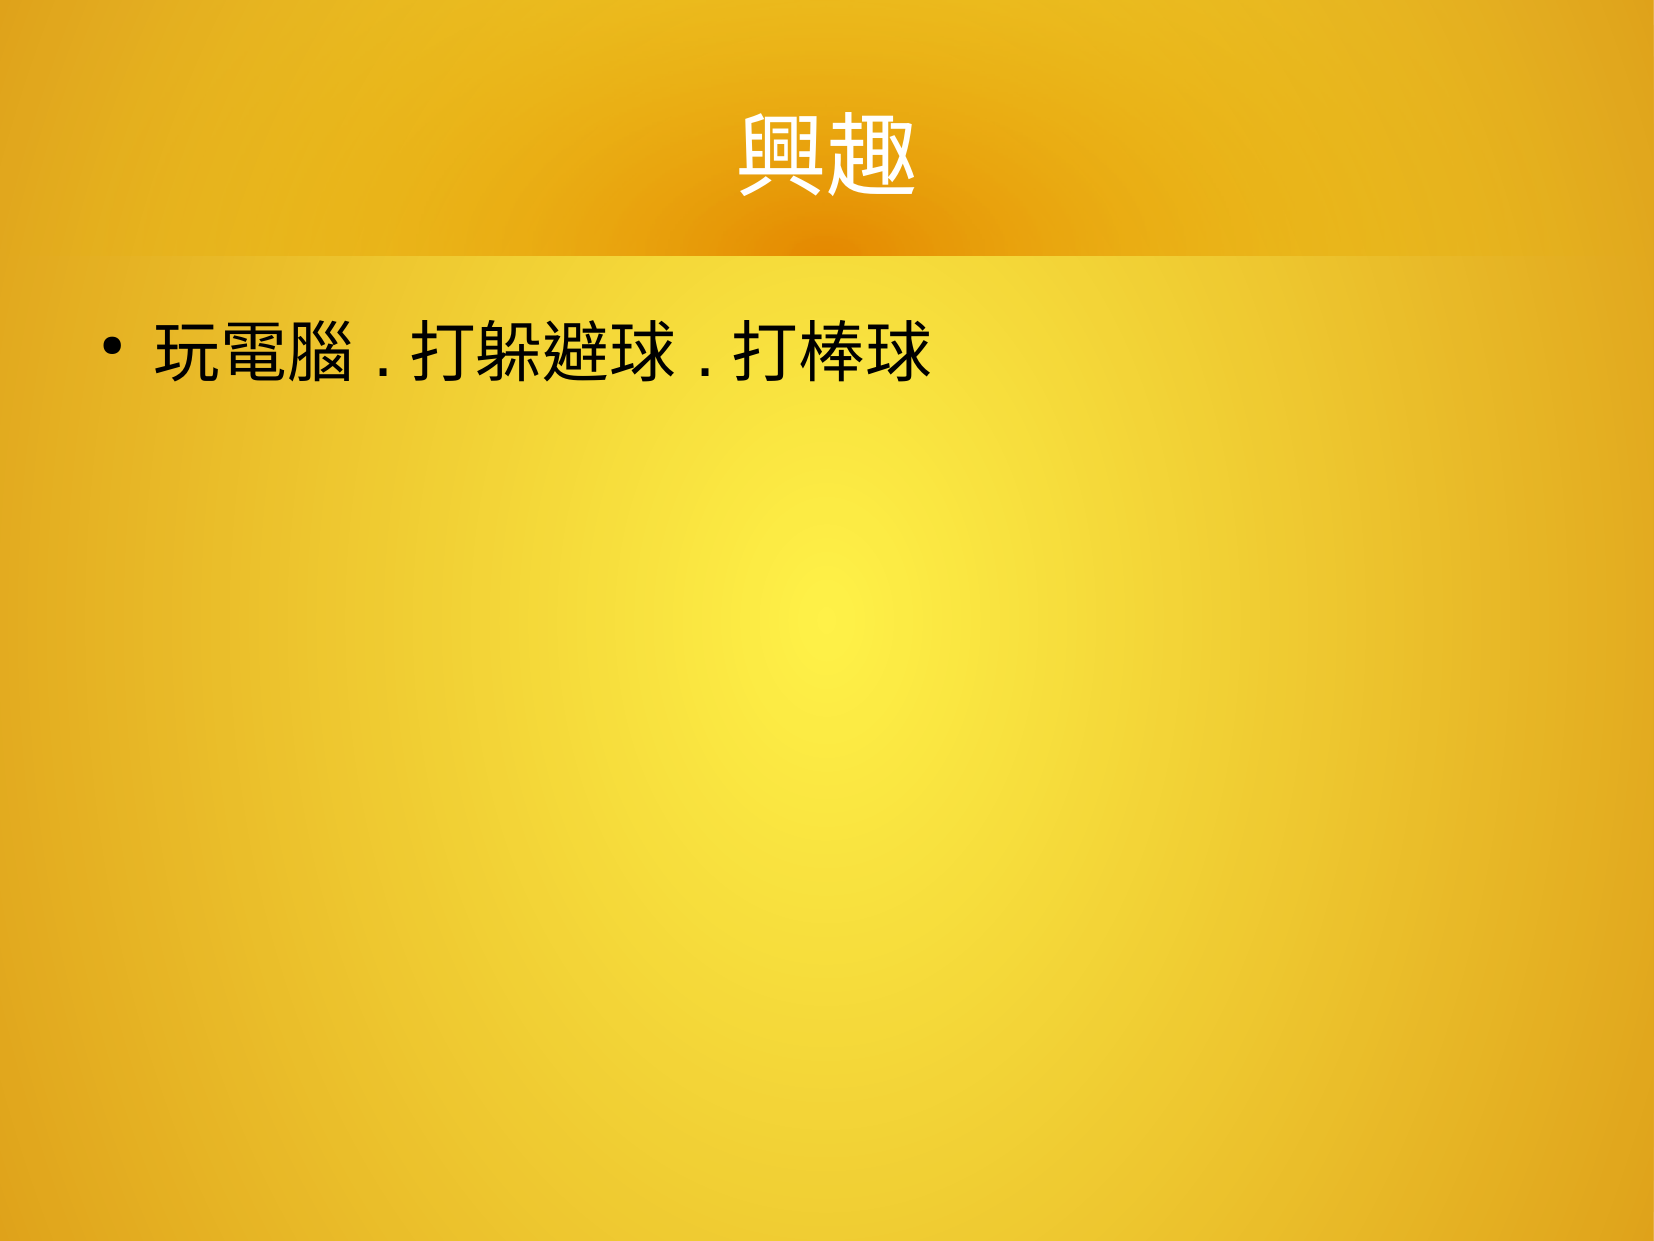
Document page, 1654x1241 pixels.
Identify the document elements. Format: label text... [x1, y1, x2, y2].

title 興趣 [82, 47, 1571, 252]
list 玩電腦.打躲避球.打棒球 [82, 299, 1571, 1019]
